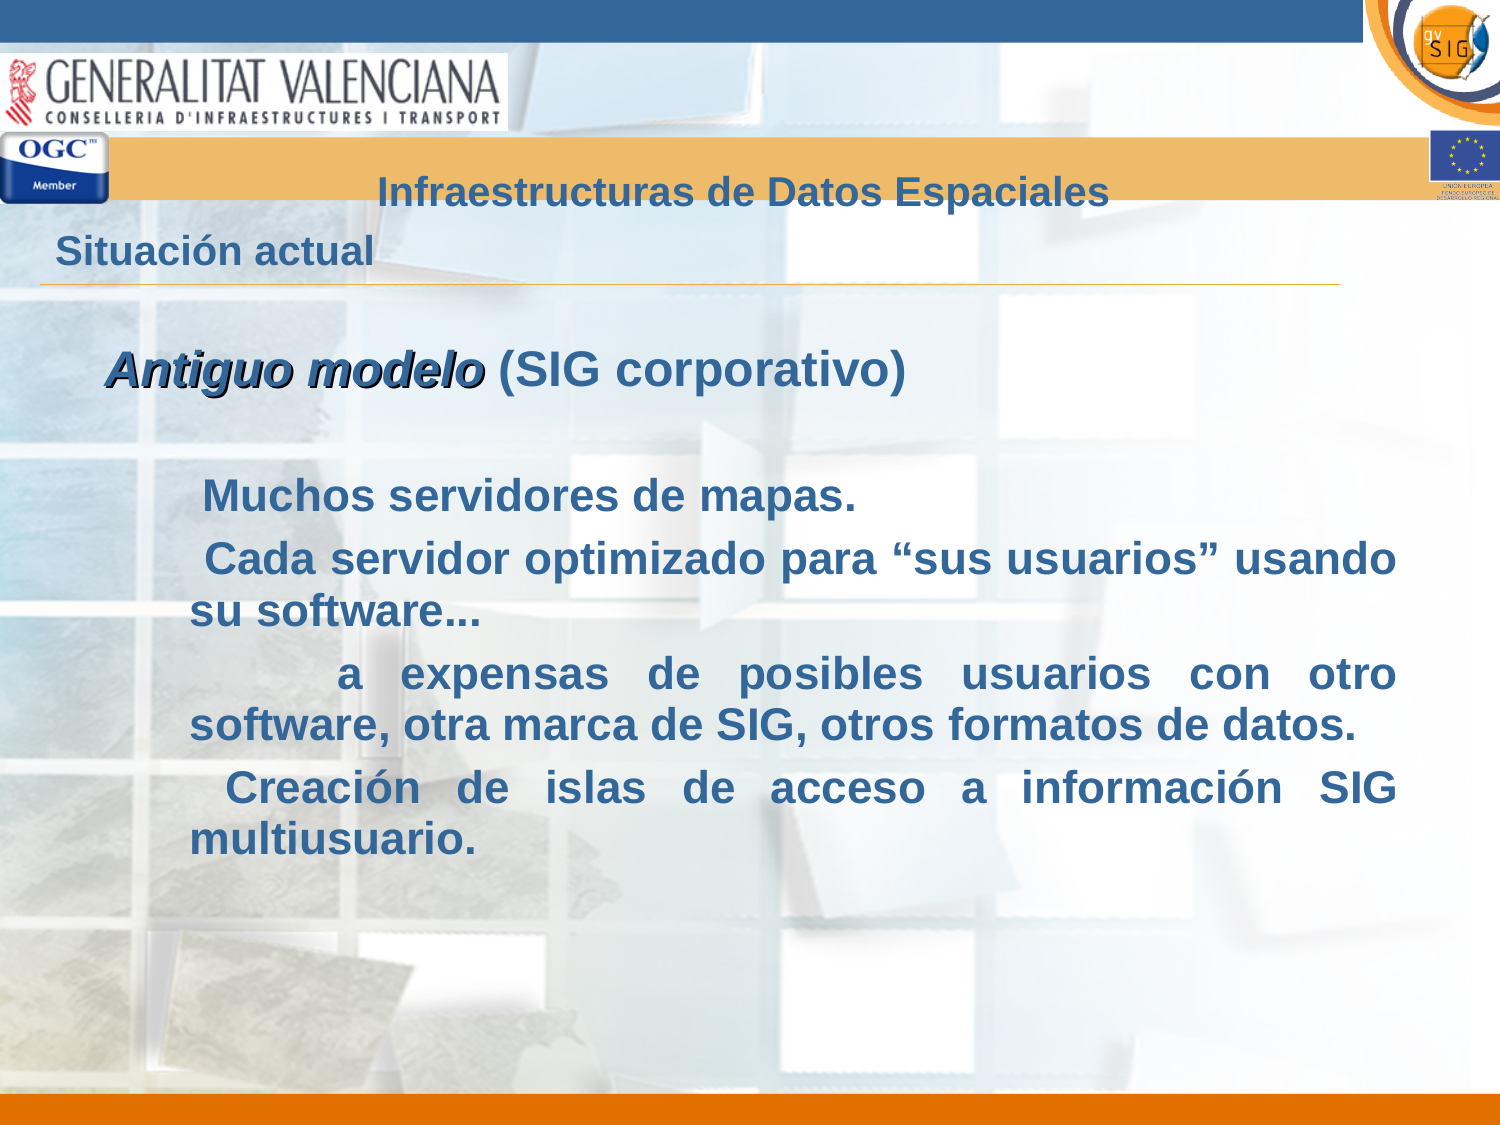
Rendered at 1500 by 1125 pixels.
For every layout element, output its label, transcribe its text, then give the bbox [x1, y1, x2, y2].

picture [1363, 0, 1500, 127]
text_box Infraestructuras de Datos Espaciales [0, 137, 1488, 203]
picture [0, 53, 508, 131]
picture [0, 132, 109, 137]
text_box Muchos servidores de mapas. Cada servidor optimizado para “sus usuarios” usando su software... a expensas de posibles usuarios con otro software, otra marca de SIG, otros formatos de datos. Creación de islas de acceso a información SIG multiusuario. [190, 470, 1399, 1012]
text_box Situación actual [40, 222, 1196, 286]
text_box Antiguo modelo (SIG corporativo) [104, 354, 1444, 431]
picture [1429, 129, 1500, 200]
